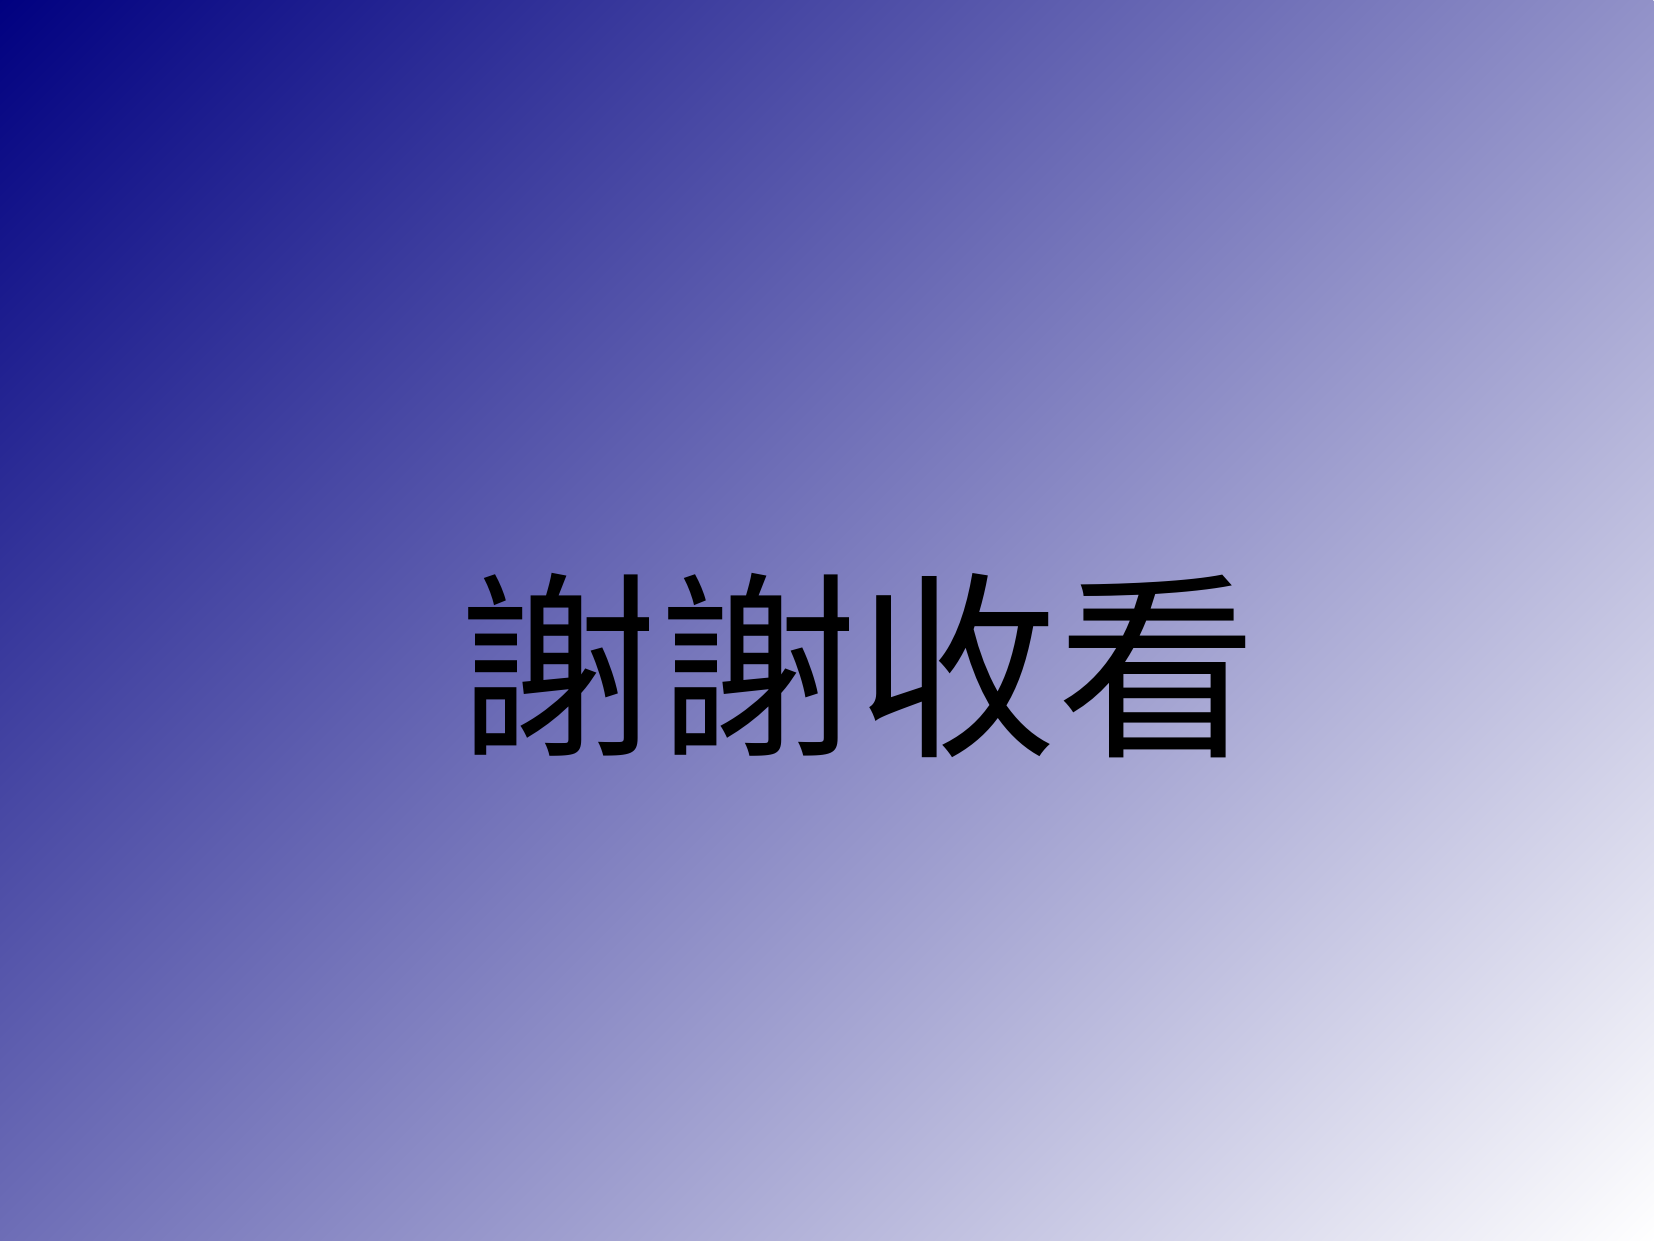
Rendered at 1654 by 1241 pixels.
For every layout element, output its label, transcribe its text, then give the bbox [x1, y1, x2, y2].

text_box 謝謝收看 [442, 501, 1300, 768]
